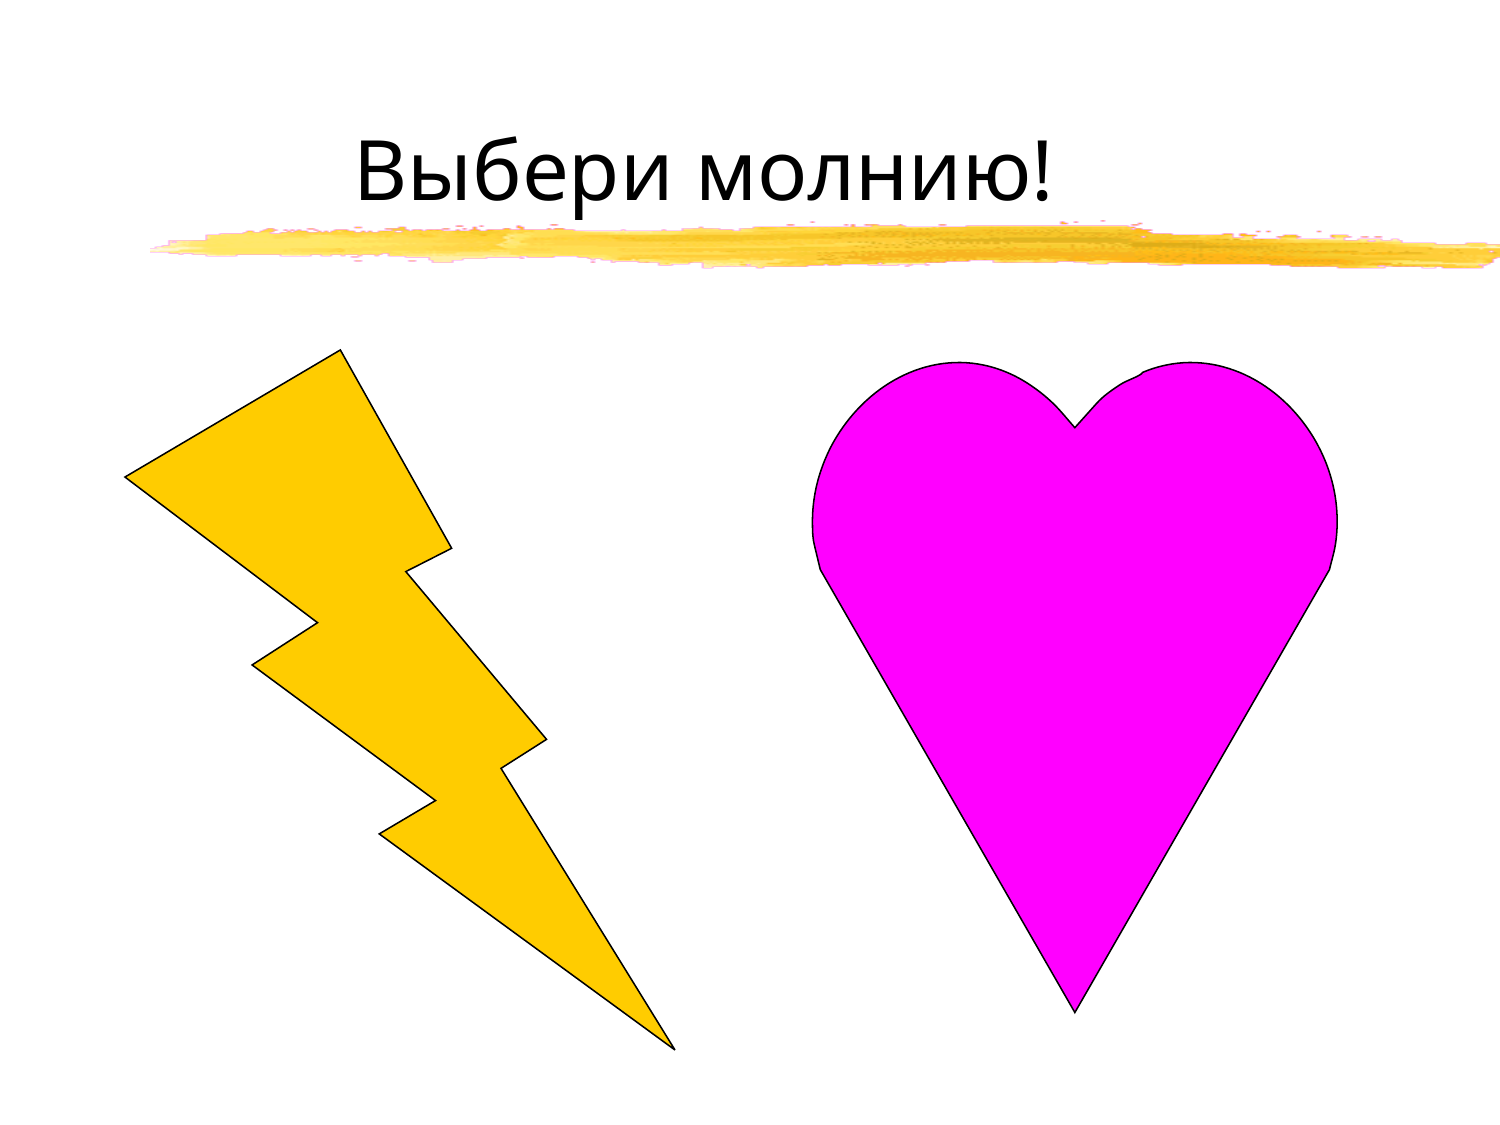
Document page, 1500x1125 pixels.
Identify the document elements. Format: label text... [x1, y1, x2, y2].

title Выбери молнию! [66, 37, 1342, 225]
text_box [812, 362, 1338, 1013]
text_box [124, 349, 676, 1051]
picture [150, 215, 1500, 279]
